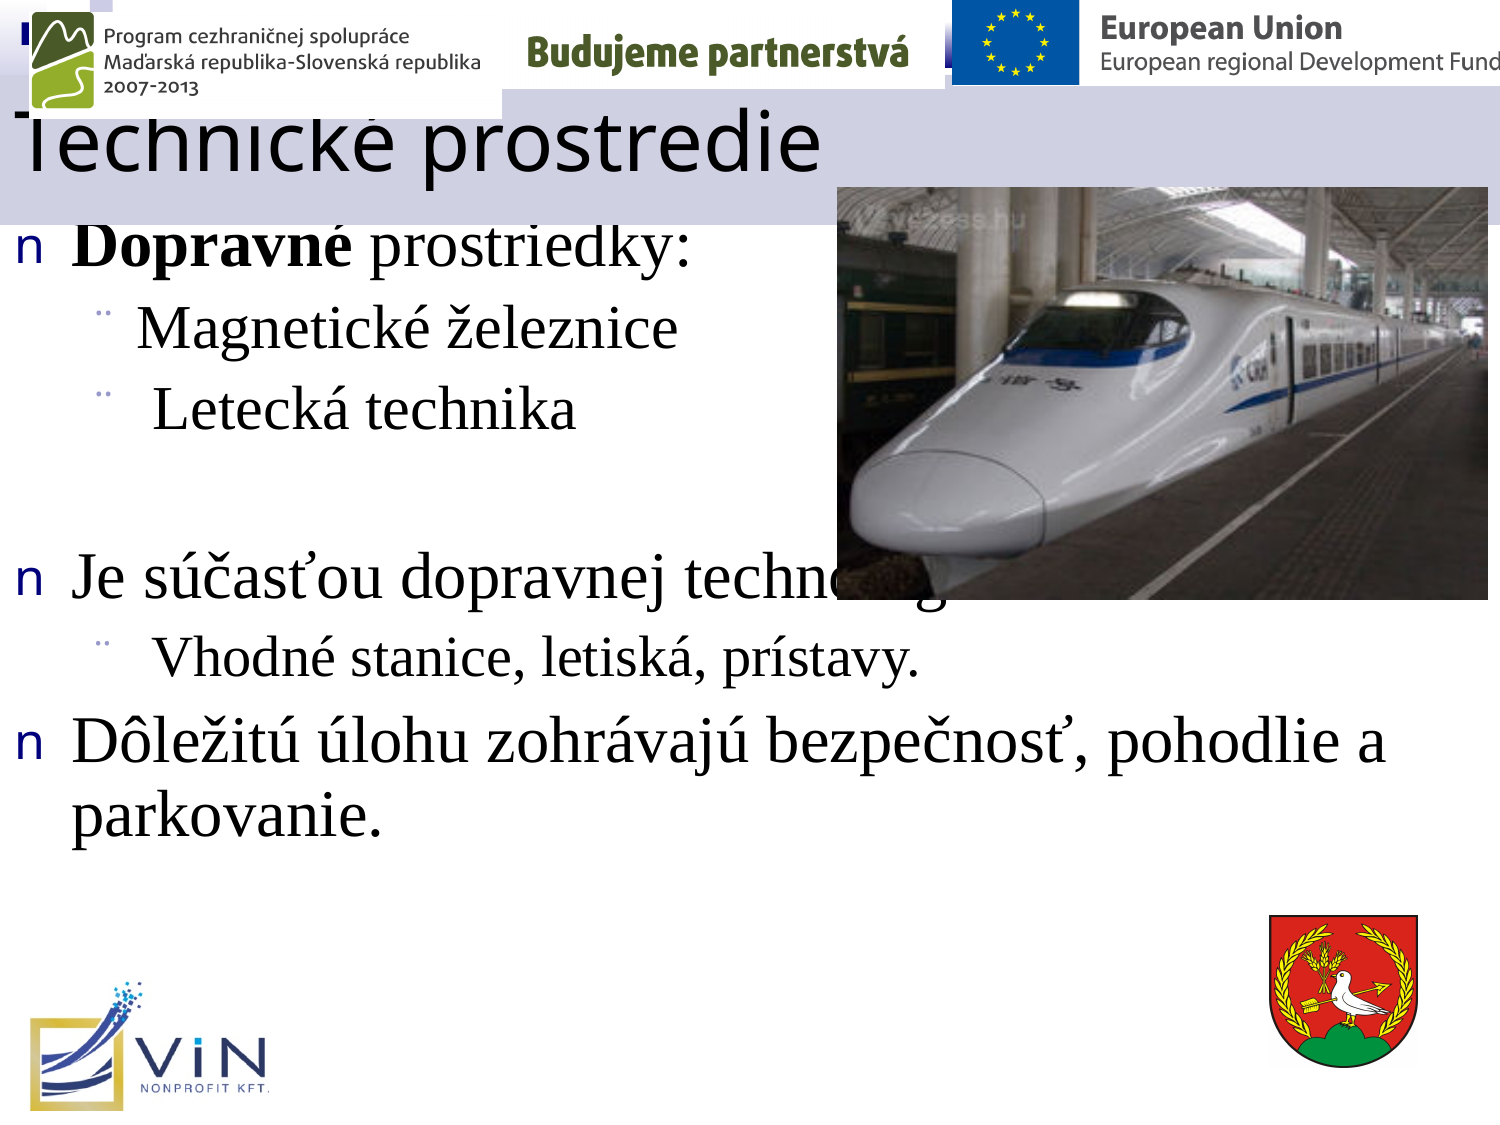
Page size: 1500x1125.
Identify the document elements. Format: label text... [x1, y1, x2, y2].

picture [952, 0, 1500, 87]
list Dopravné prostriedky: Magnetické železnice Letecká technika Je súčasťou dopravnej technológie: Vhodné stanice, letiská, prístavy. Dôležitú úlohu zohrávajú bezpečnosť, pohodlie a parkovanie. [0, 225, 1413, 1013]
picture [837, 187, 1488, 600]
text_box Technické prostredie [0, 74, 1500, 225]
picture [7, 980, 269, 1111]
picture [1269, 915, 1418, 1068]
picture [29, 12, 945, 119]
